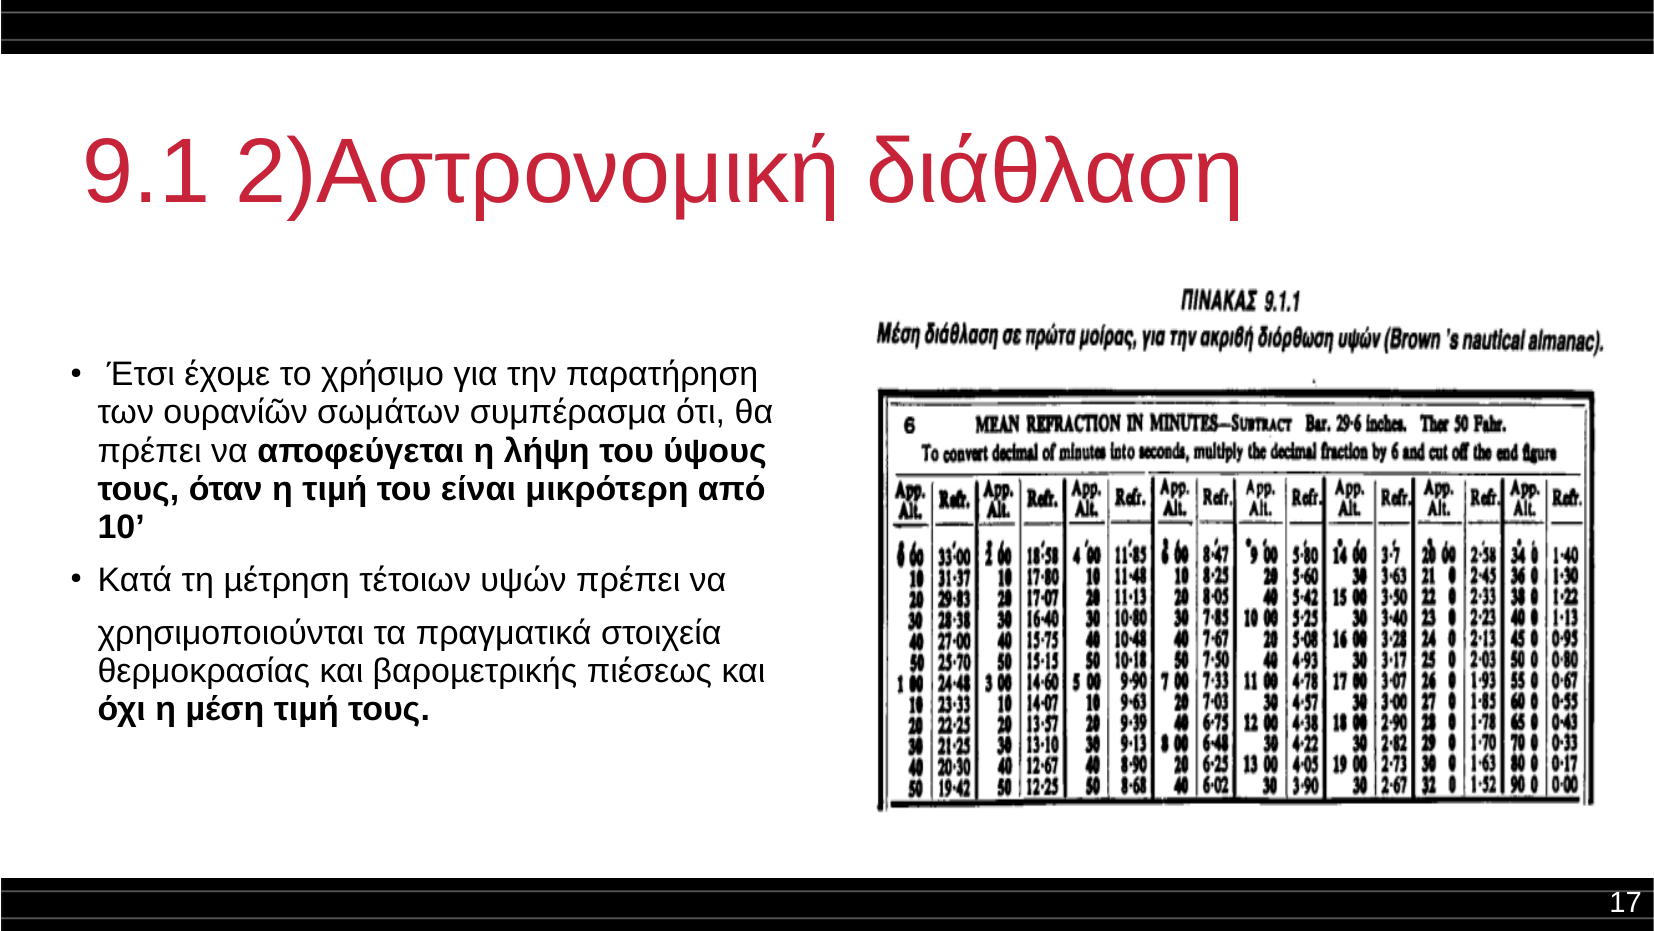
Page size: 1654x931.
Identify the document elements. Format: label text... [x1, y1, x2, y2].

title 9.1 2)Αστρονομική διάθλαση [82, 92, 1571, 249]
list Έτσι έχοµε το χρήσιμο για την παρατήρηση των ουρανίῶν σωμάτων συμπέρασμα ότι, θα πρέπει να αποφεύγεται η λήψη του ύψους τους, όταν η τιµή του είναι μικρότερη από 10’ Κατά τη µέτρηση τέτοιων υψών πρέπει να χρησιμοποιούνται τα πραγματικά στοιχεία θερμοκρασίας και βαροµετρικής πιέσεως και όχι η µέση τιµή τους. [61, 302, 788, 788]
picture [862, 247, 1613, 826]
picture [1, 0, 1654, 54]
picture [1, 878, 1654, 931]
